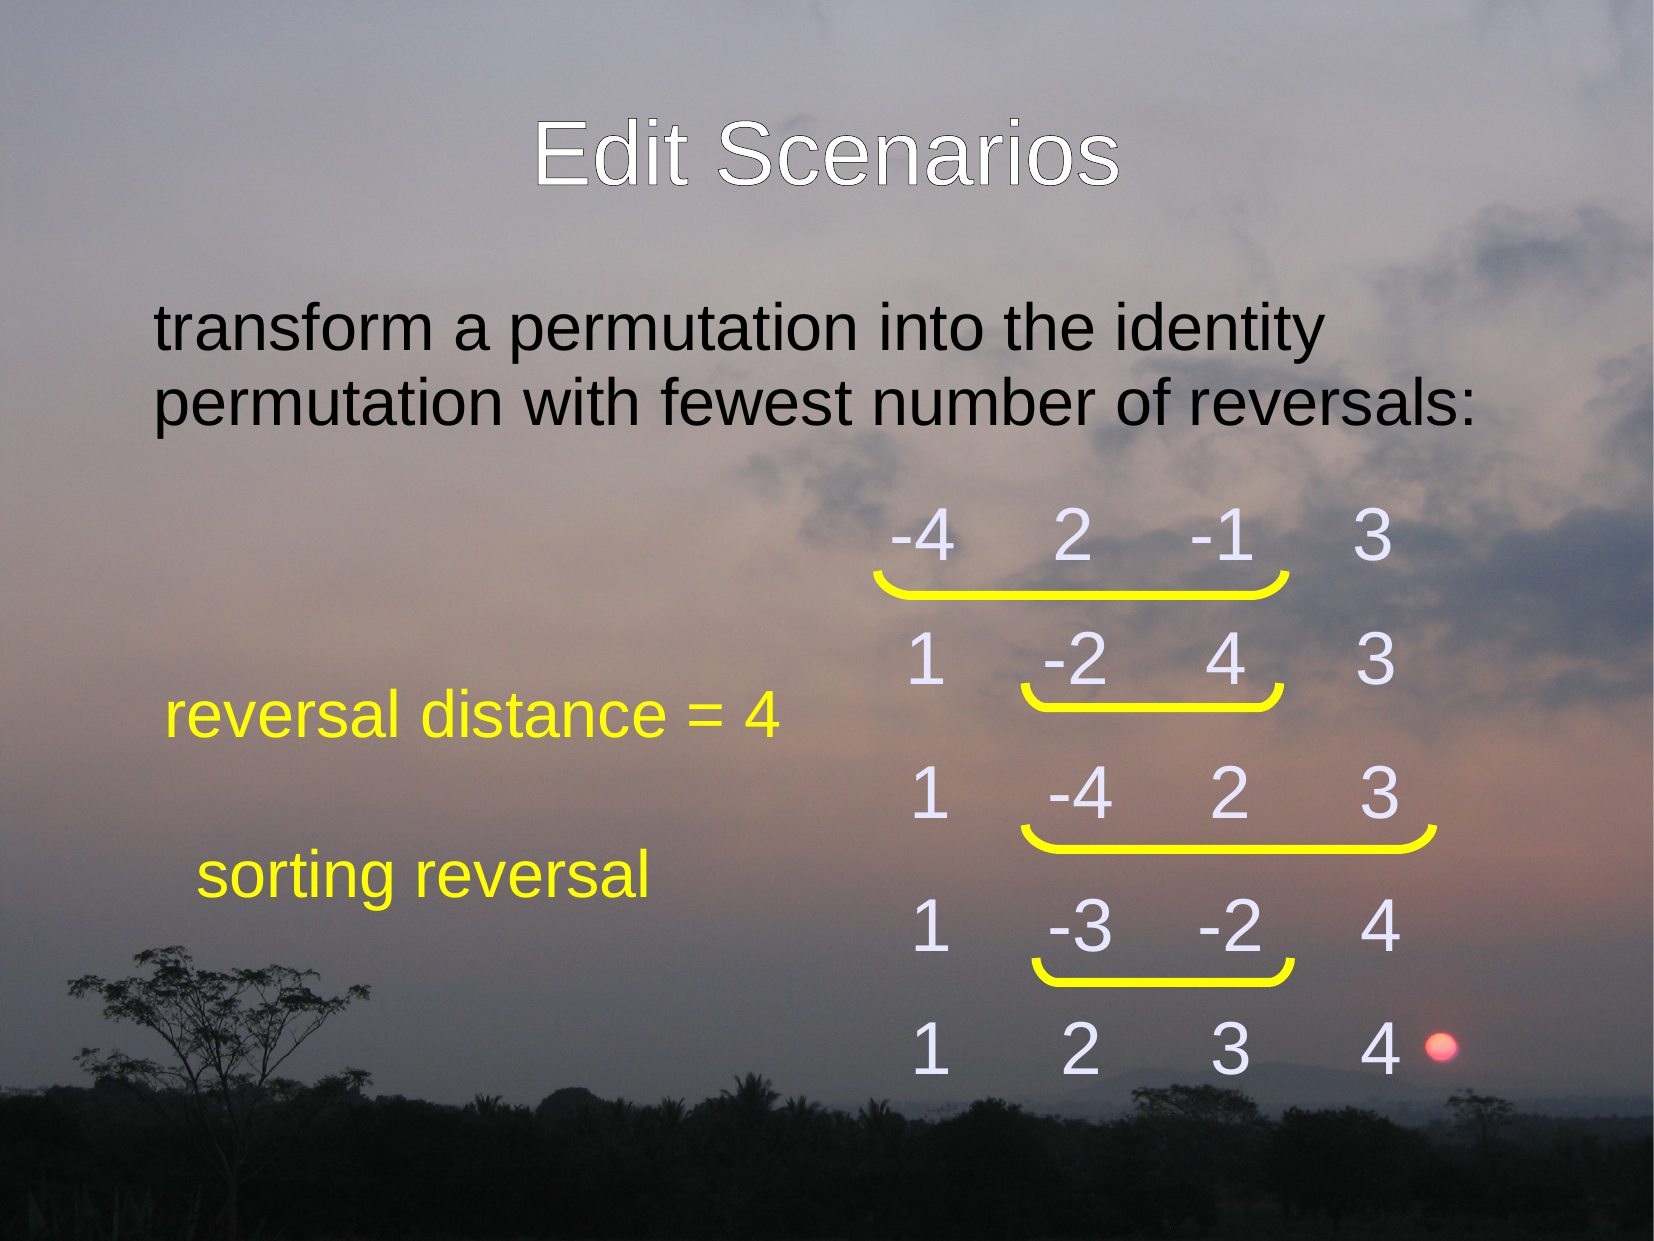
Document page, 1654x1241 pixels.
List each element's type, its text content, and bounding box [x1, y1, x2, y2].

table_header -1 [1148, 485, 1298, 585]
table_header 1 [855, 743, 1006, 842]
table_header -2 [1001, 609, 1151, 708]
table_header 4 [1306, 875, 1456, 975]
text_box sorting reversal [181, 830, 669, 920]
table_header -4 [848, 485, 998, 585]
table_header 4 [1151, 609, 1301, 708]
table_header 3 [1306, 743, 1456, 842]
table_header 4 [1306, 999, 1456, 1099]
table_header -2 [1156, 875, 1306, 975]
table_header 2 [1006, 999, 1156, 1099]
table_header -4 [1006, 743, 1156, 842]
table_header 1 [851, 609, 1001, 708]
table_header 3 [1298, 485, 1448, 585]
text_box reversal distance = 4 [150, 669, 799, 759]
table_header 2 [998, 485, 1148, 585]
table_header 1 [856, 875, 1006, 975]
title Edit Scenarios [82, 49, 1571, 257]
picture [0, 0, 1654, 1241]
table_header -3 [1006, 875, 1156, 975]
table_header 2 [1156, 743, 1306, 842]
table_header 1 [856, 999, 1006, 1099]
table_header 3 [1301, 609, 1451, 708]
table_header 3 [1156, 999, 1306, 1099]
list transform a permutation into the identity permutation with fewest number of reversals: [82, 290, 1571, 1109]
